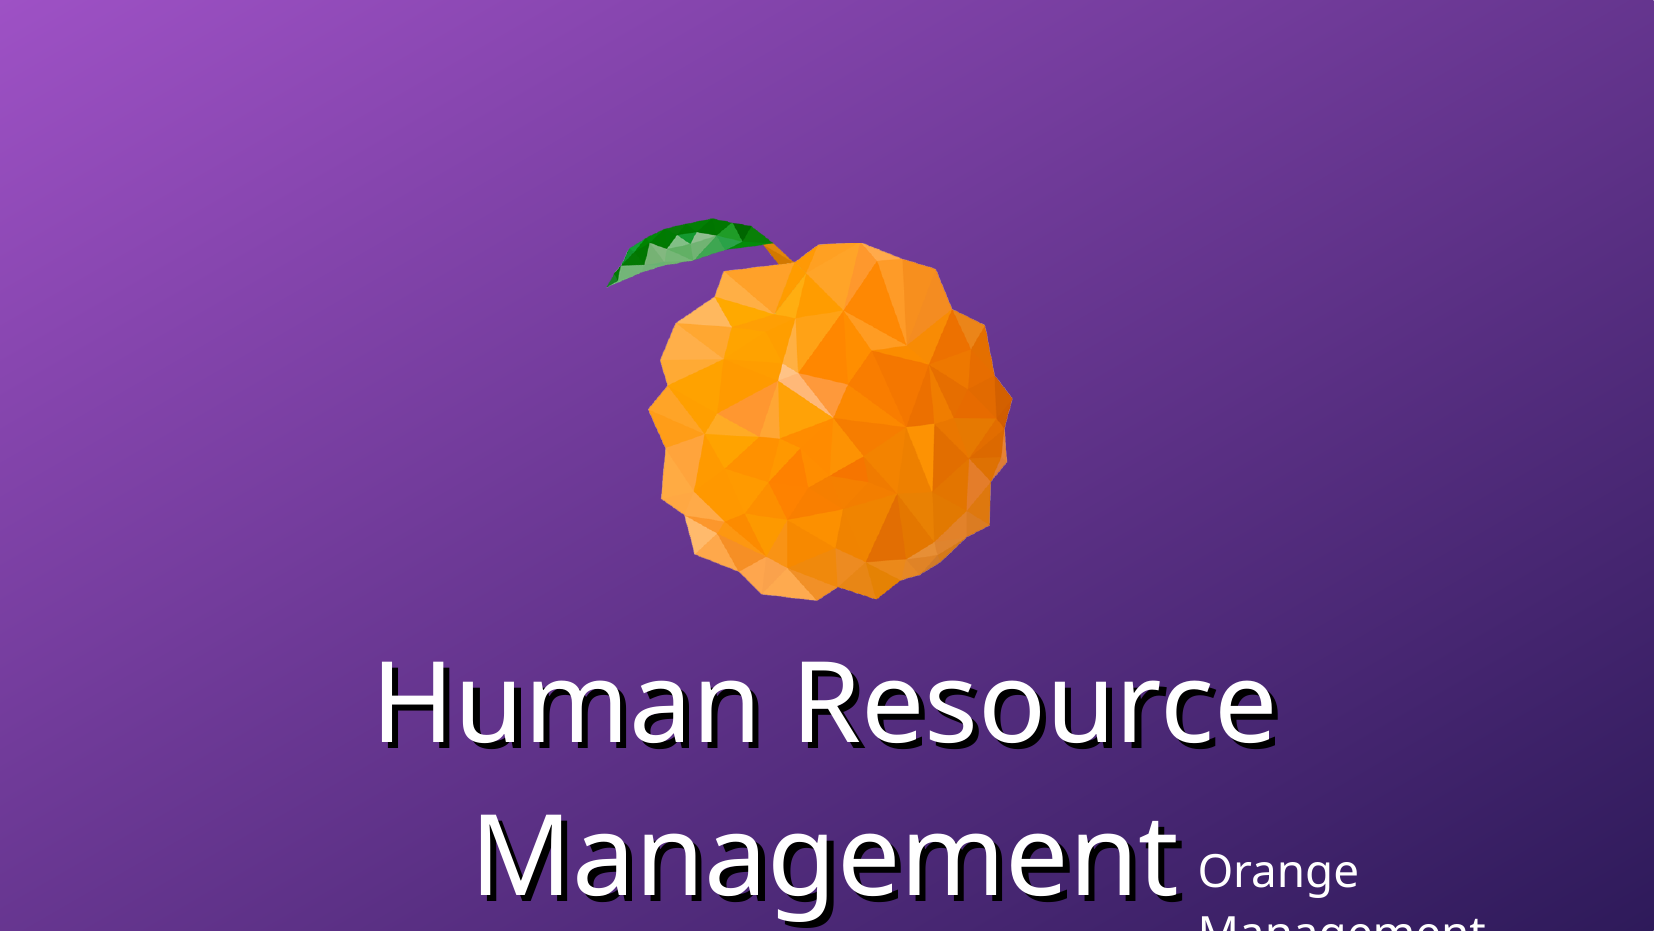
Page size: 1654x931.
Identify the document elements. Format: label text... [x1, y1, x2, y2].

picture [606, 218, 1013, 601]
text_box Orange Management [1182, 830, 1648, 907]
text_box Human Resource Management [0, 614, 1651, 927]
text_box [1450, 927, 1461, 931]
text_box [1355, 927, 1366, 931]
text_box [1313, 927, 1323, 931]
text_box [1212, 927, 1224, 931]
text_box [0, 0, 1654, 931]
text_box [1396, 927, 1407, 931]
text_box [1423, 927, 1434, 931]
text_box [1326, 927, 1337, 931]
text_box [1410, 927, 1420, 931]
text_box [1287, 927, 1310, 931]
text_box [1273, 927, 1284, 931]
text_box [1342, 927, 1352, 931]
text_box [1234, 927, 1256, 931]
text_box [1381, 927, 1391, 931]
text_box [0, 927, 1201, 931]
